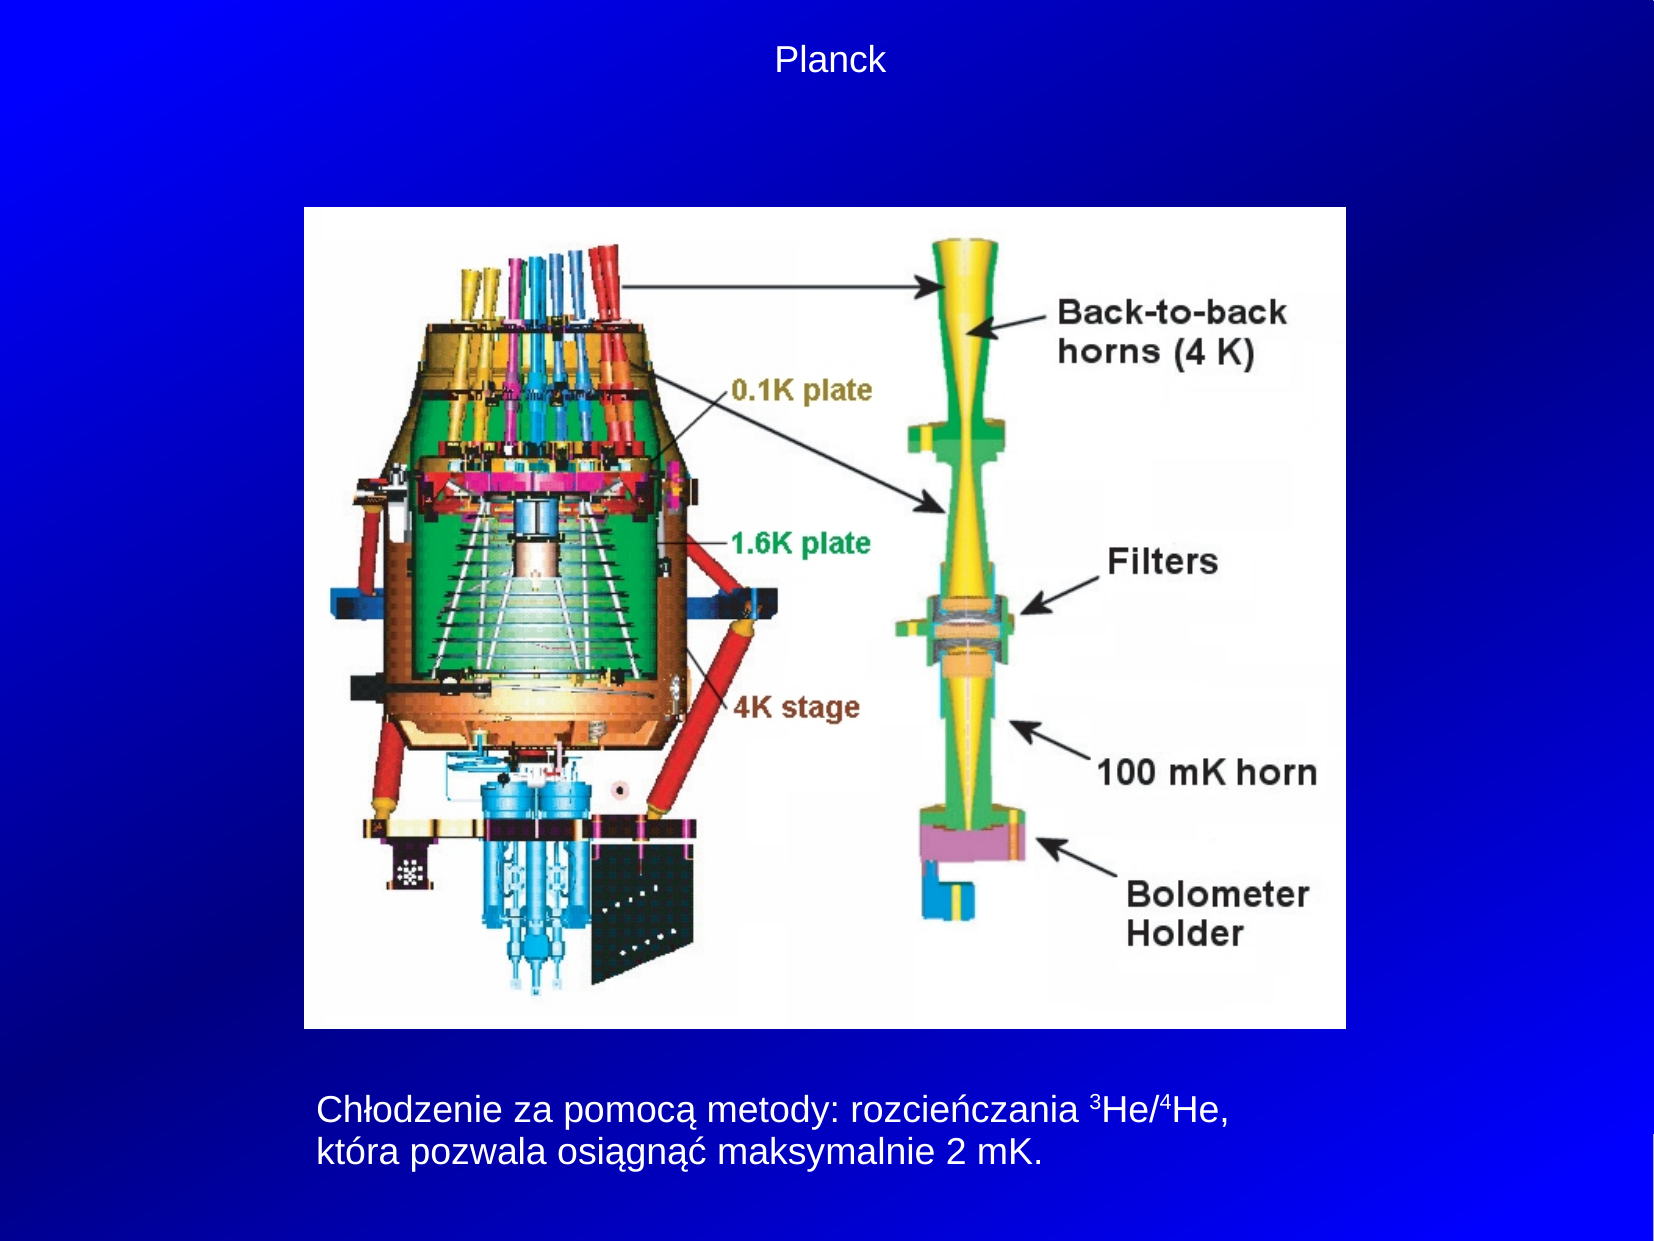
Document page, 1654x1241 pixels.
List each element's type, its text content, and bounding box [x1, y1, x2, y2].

picture [304, 207, 1346, 1030]
text_box Planck [759, 30, 902, 88]
text_box Chłodzenie za pomocą metody: rozcieńczania 3He/4He, która pozwala osiągnąć maksymalnie 2 mK. [301, 1080, 1245, 1180]
